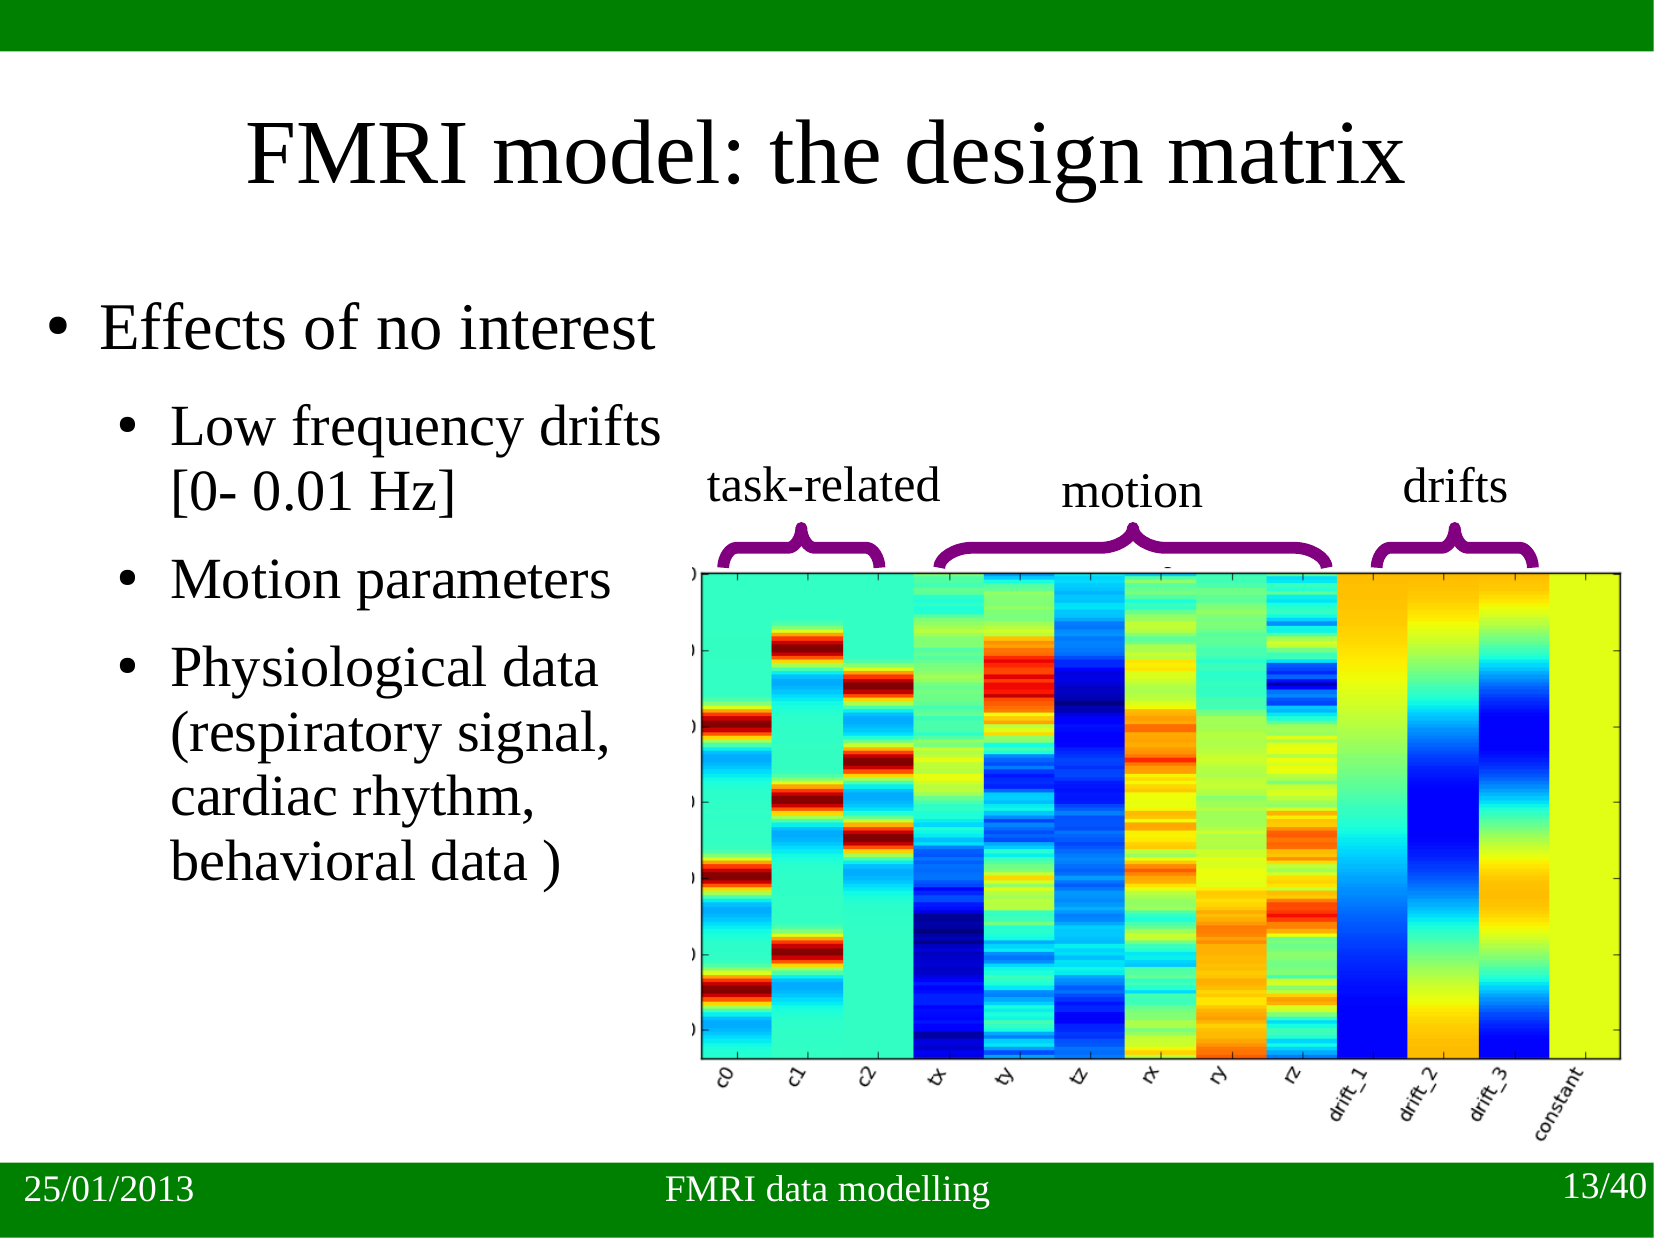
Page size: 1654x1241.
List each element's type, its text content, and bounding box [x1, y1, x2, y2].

title FMRI model: the design matrix [82, 56, 1571, 250]
text_box task-related [692, 449, 956, 520]
text_box drifts [1387, 450, 1524, 521]
picture [692, 567, 1629, 1159]
text_box motion [1046, 455, 1219, 526]
list Effects of no interest Low frequency drifts [0- 0.01 Hz] Motion parameters Physiological data (respiratory signal, cardiac rhythm, behavioral data ) [28, 290, 693, 1109]
